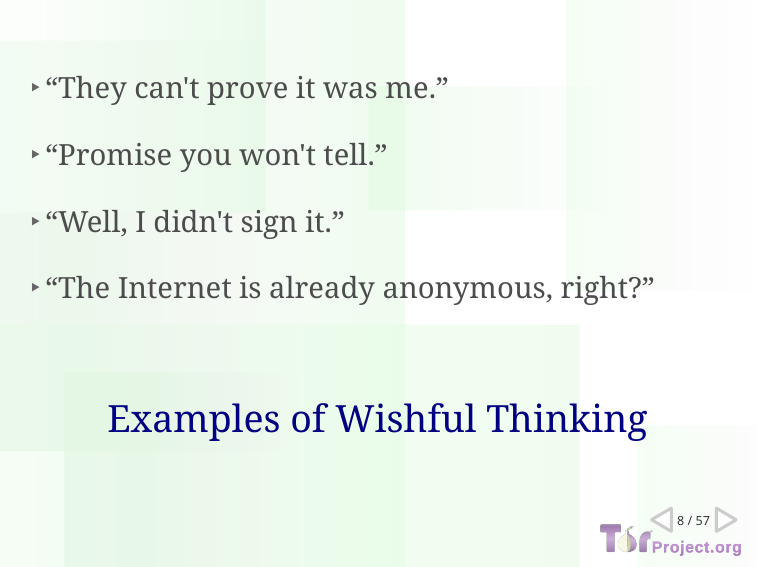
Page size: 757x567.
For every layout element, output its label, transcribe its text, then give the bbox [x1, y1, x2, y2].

text_box Examples of Wishful Thinking [0, 380, 756, 456]
text_box “They can't prove it was me.” “Promise you won't tell.” “Well, I didn't sign it.” “The Internet is already anonymous, right?” [0, 0, 756, 376]
picture [0, 0, 757, 567]
